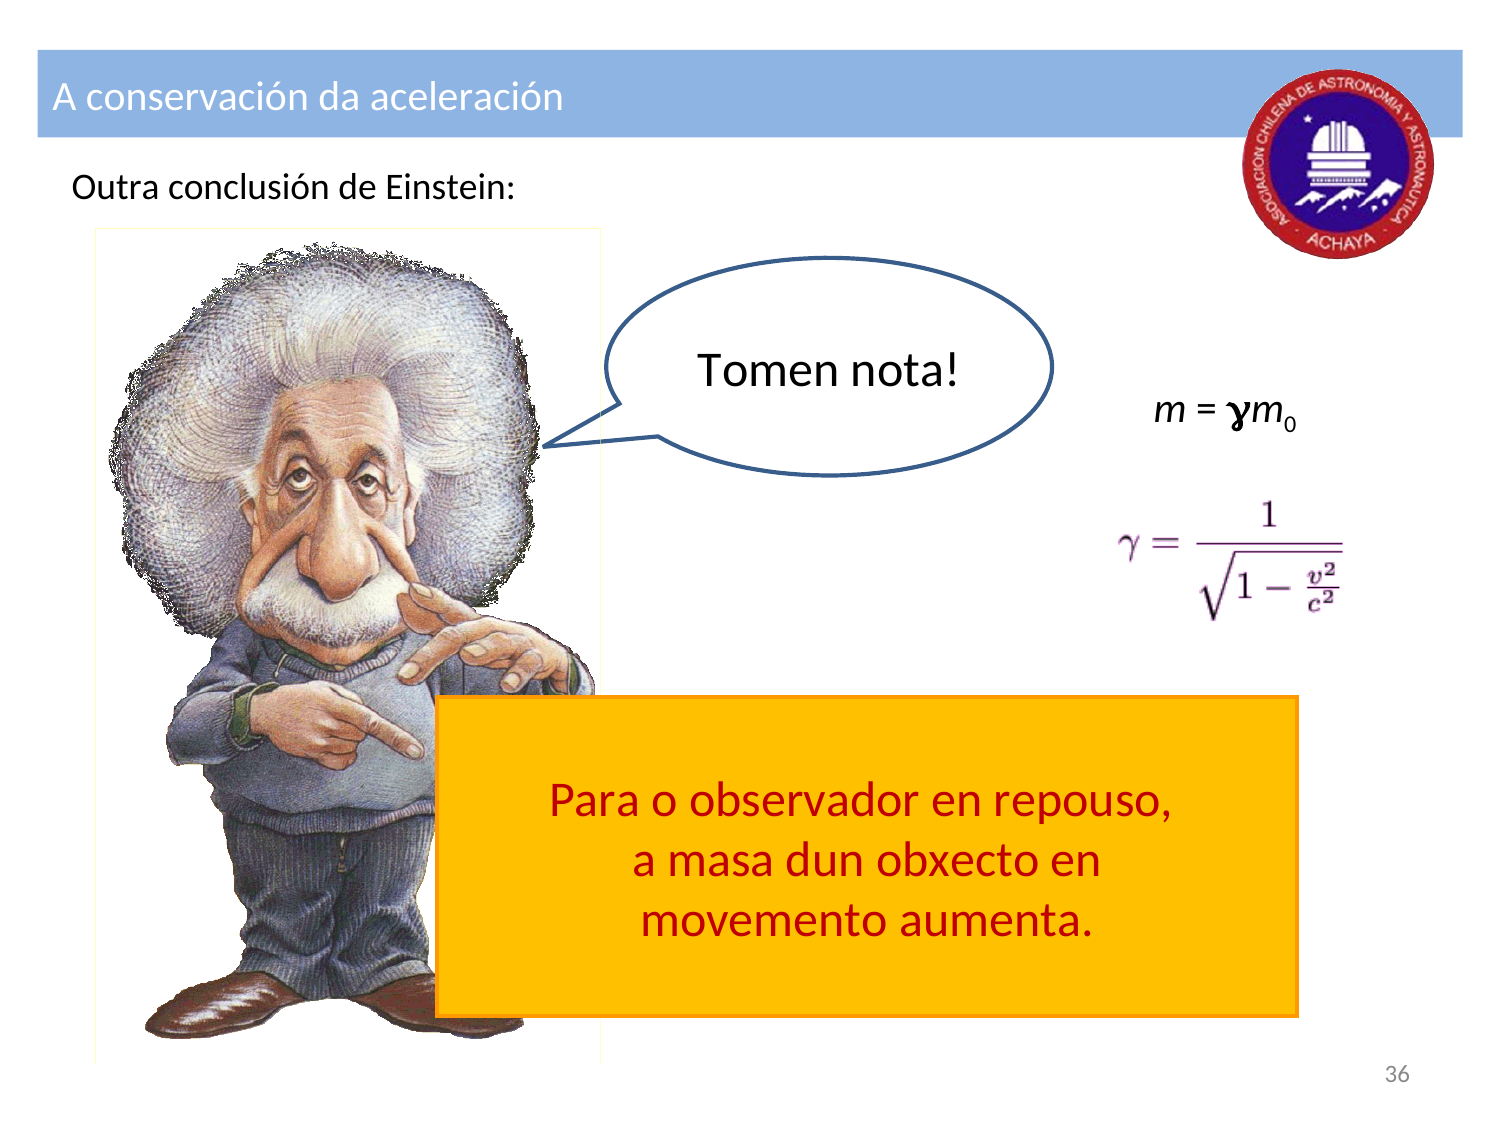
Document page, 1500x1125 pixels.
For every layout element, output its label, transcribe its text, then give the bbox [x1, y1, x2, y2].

text_box Tomen nota! [601, 257, 1053, 476]
text_box m = m0 [1138, 372, 1312, 446]
text_box Para o observador en repouso, a masa dun obxecto en movemento aumenta. [437, 697, 1298, 1017]
picture [1240, 67, 1436, 260]
text_box <número> [1074, 1042, 1426, 1103]
text_box A conservación da aceleración [37, 49, 1463, 138]
picture [95, 228, 601, 1065]
text_box Outra conclusión de Einstein: [56, 154, 1021, 215]
picture [1099, 475, 1374, 652]
